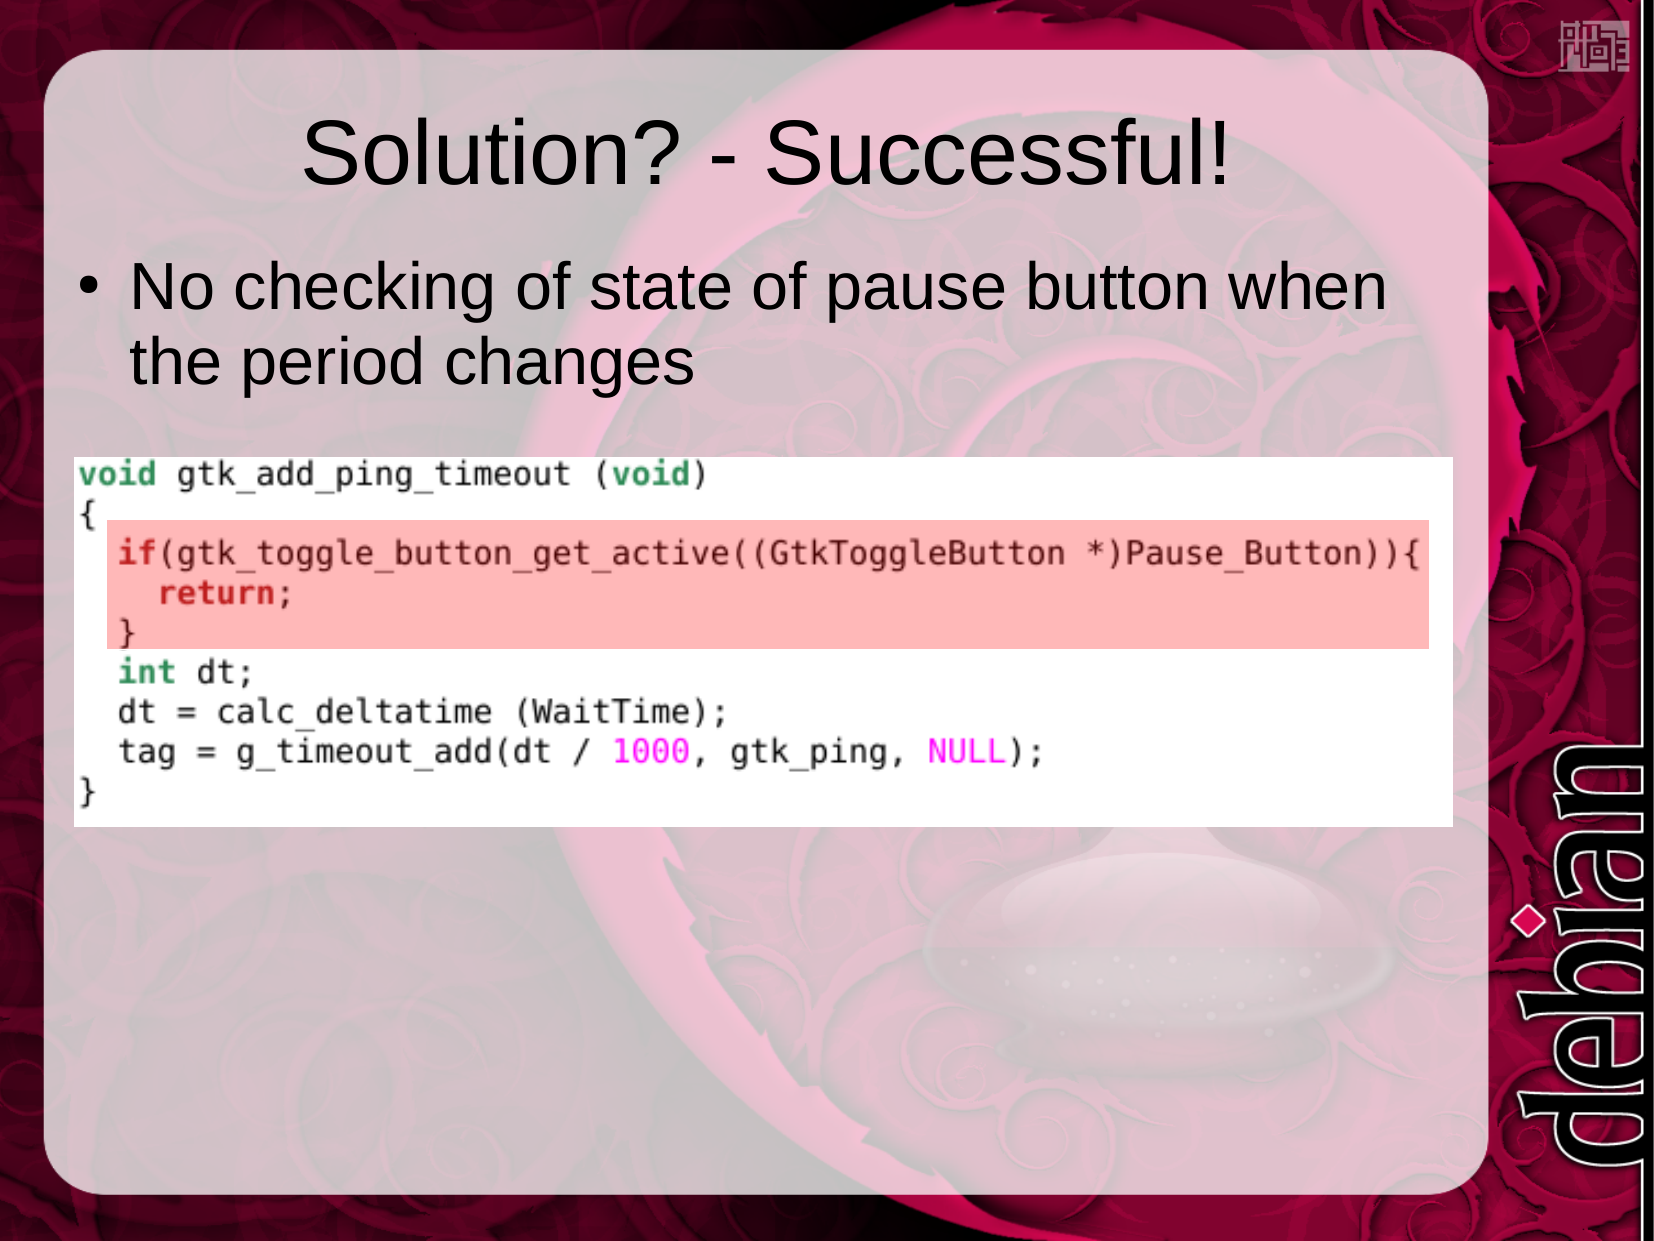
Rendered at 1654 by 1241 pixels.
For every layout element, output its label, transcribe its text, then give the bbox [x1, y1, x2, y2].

title Solution? - Successful! [59, 49, 1477, 249]
picture [0, 0, 1654, 1241]
list No checking of state of pause button when the period changes [59, 249, 1477, 818]
